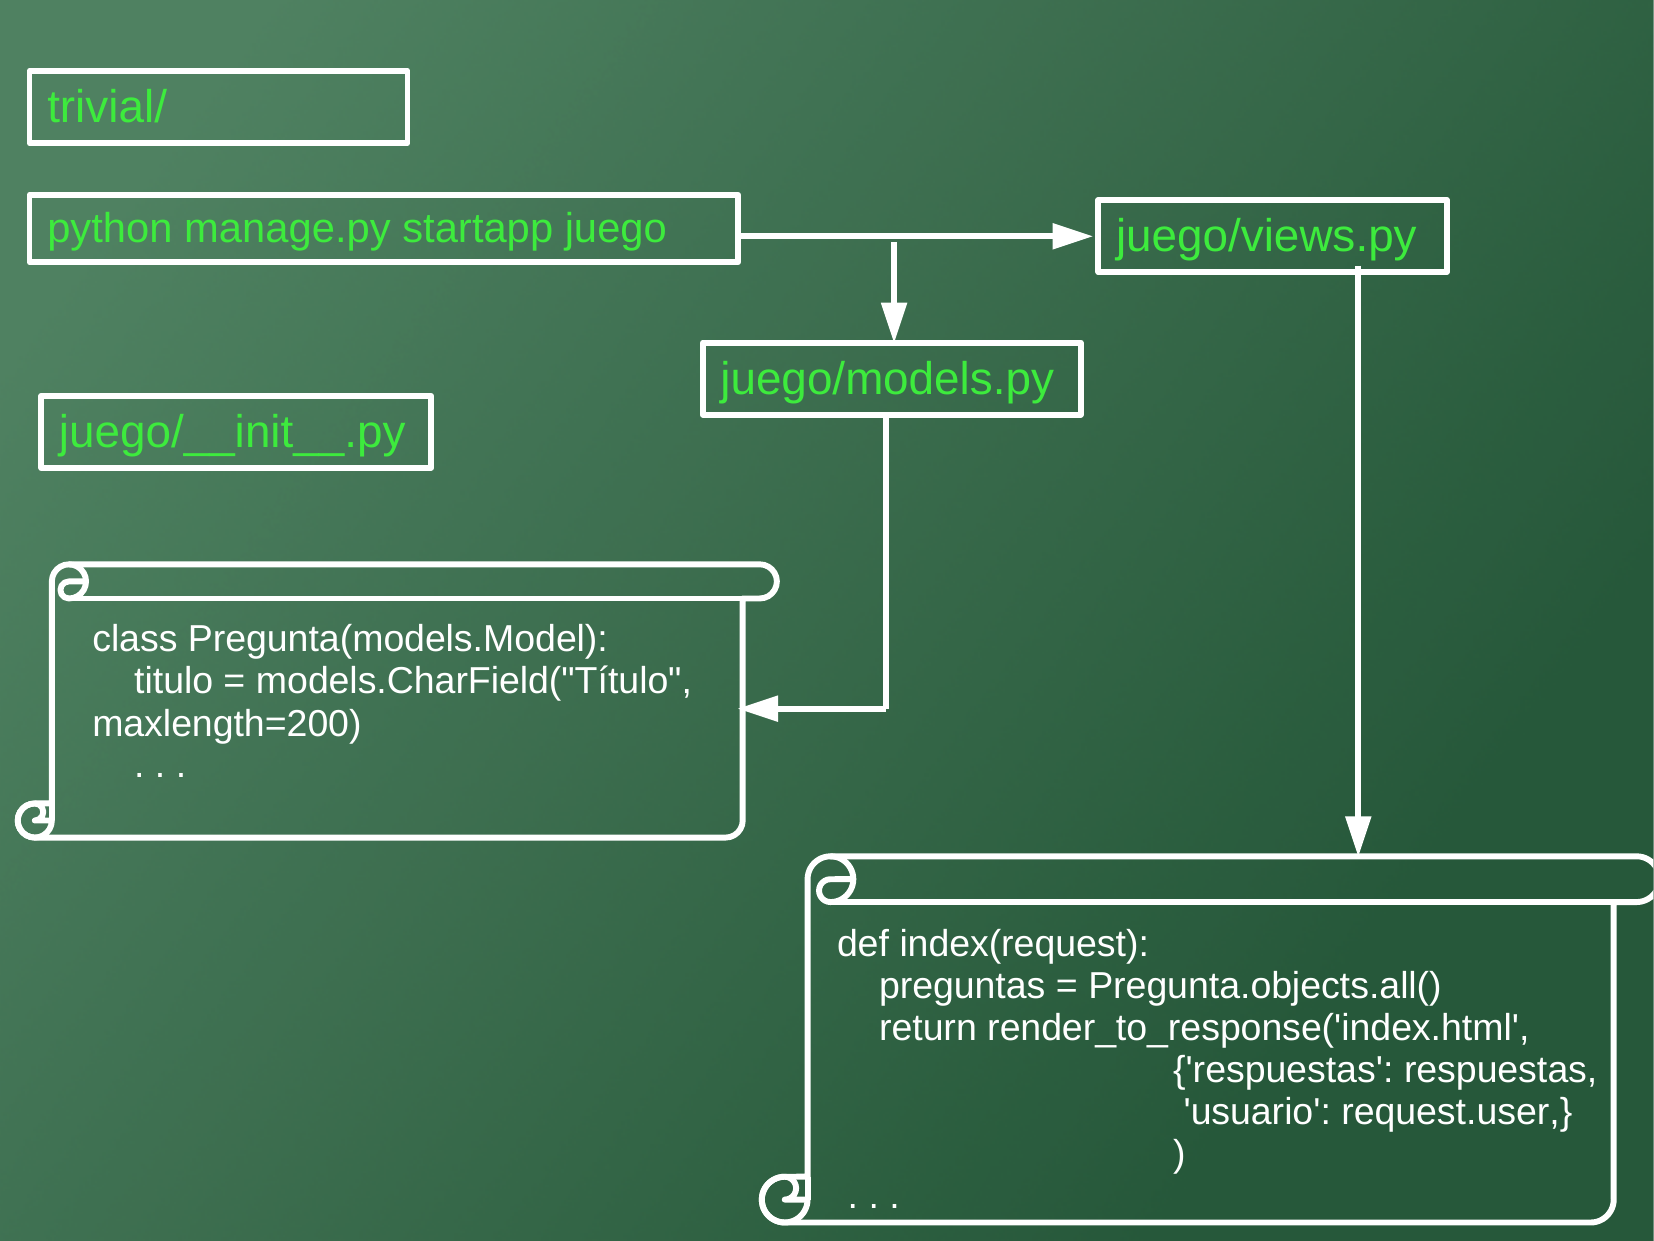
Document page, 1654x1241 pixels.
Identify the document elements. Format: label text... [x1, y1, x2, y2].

text_box trivial/ [29, 70, 408, 143]
text_box juego/models.py [702, 342, 1081, 415]
text_box python manage.py startapp juego [29, 194, 739, 263]
picture [51, 568, 79, 834]
picture [21, 807, 48, 834]
picture [803, 860, 1610, 1219]
picture [0, 0, 1654, 1241]
text_box juego/__init__.py [41, 395, 432, 468]
picture [849, 860, 1654, 899]
picture [85, 568, 770, 573]
text_box class Pregunta(models.Model): titulo = models.CharField("Título", maxlength=200) . . . [77, 573, 804, 898]
text_box juego/views.py [1098, 199, 1447, 272]
picture [798, 1180, 805, 1196]
picture [765, 1180, 804, 1219]
text_box def index(request): preguntas = Pregunta.objects.all() return render_to_response('index.html', {'respuestas': respuestas, 'usuario': request.user,} ) . . . [822, 915, 1626, 1224]
picture [823, 883, 849, 899]
picture [64, 585, 77, 595]
